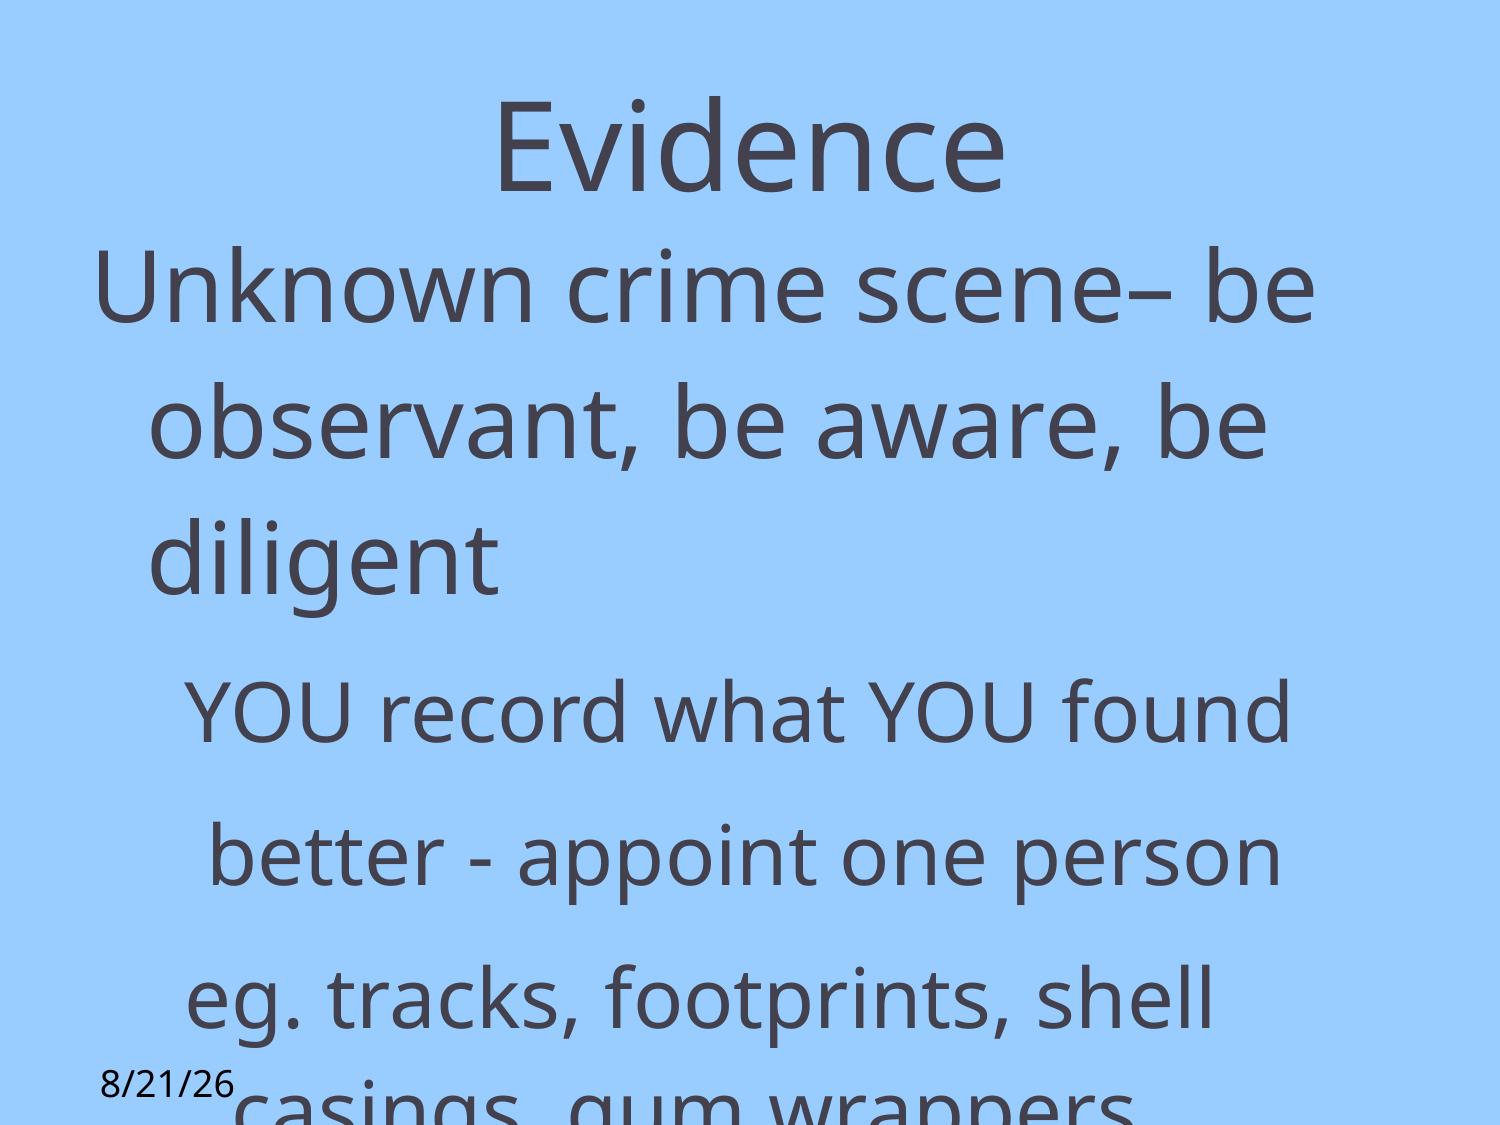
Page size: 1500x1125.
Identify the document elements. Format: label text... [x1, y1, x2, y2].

list Unknown crime scene– be observant, be aware, be diligent YOU record what YOU found better - appoint one person eg. tracks, footprints, shell casings, gum wrappers, human waste [75, 200, 1425, 1125]
title Evidence [75, 33, 1425, 200]
